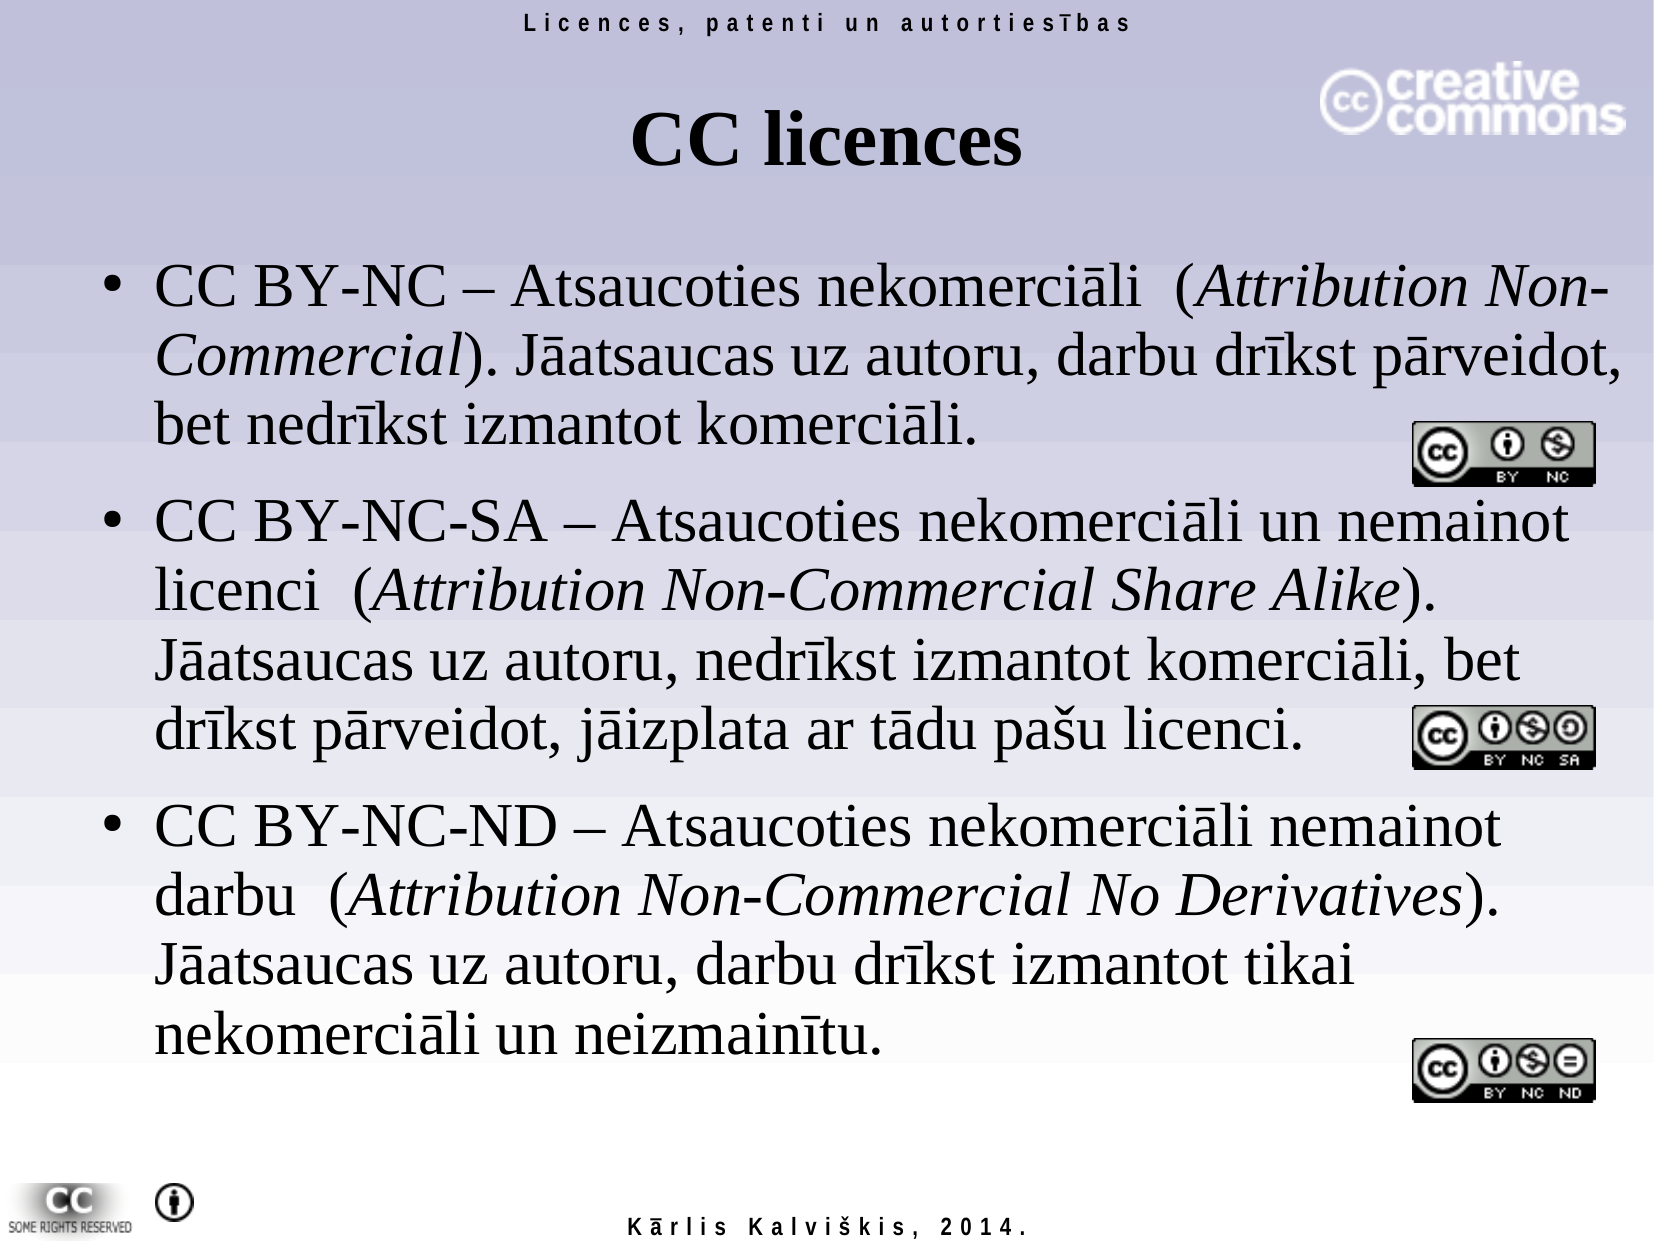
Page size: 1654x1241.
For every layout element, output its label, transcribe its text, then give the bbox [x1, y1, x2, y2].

picture [1320, 61, 1626, 135]
list CC BY-NC – Atsaucoties nekomerciāli (Attribution Non-Commercial). Jāatsaucas uz autoru, darbu drīkst pārveidot, bet nedrīkst izmantot komerciāli. CC BY-NC-SA – Atsaucoties nekomerciāli un nemainot licenci (Attribution Non-Commercial Share Alike). Jāatsaucas uz autoru, nedrīkst izmantot komerciāli, bet drīkst pārveidot, jāizplata ar tādu pašu licenci. CC BY-NC-ND – Atsaucoties nekomerciāli nemainot darbu (Attribution Non-Commercial No Derivatives). Jāatsaucas uz autoru, darbu drīkst izmantot tikai nekomerciāli un neizmainītu. [17, 250, 1632, 1191]
picture [0, 234, 1654, 1241]
title CC licences [0, 43, 1654, 234]
picture [0, 0, 1654, 43]
